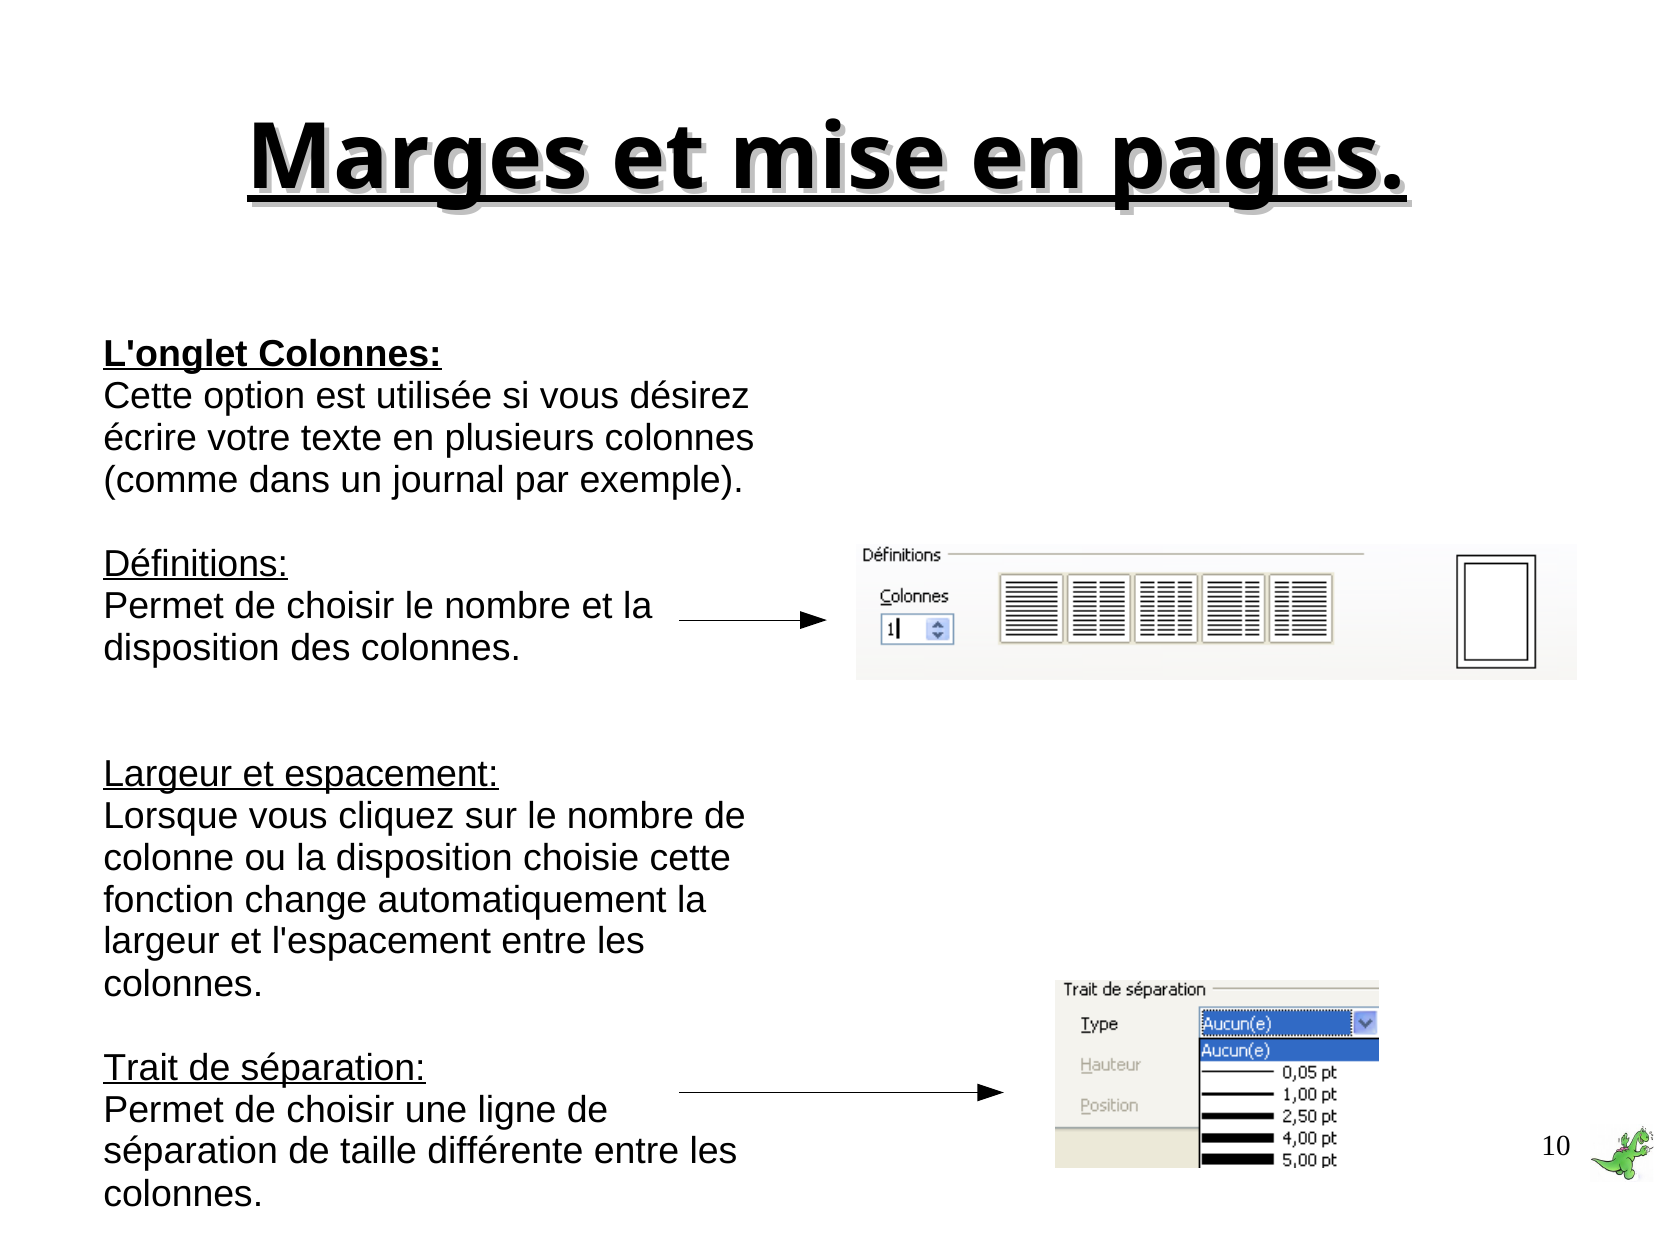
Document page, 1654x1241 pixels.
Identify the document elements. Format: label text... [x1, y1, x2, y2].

text_box L'onglet Colonnes: Cette option est utilisée si vous désirez écrire votre texte en plusieurs colonnes (comme dans un journal par exemple). Définitions: Permet de choisir le nombre et la disposition des colonnes. Largeur et espacement: Lorsque vous cliquez sur le nombre de colonne ou la disposition choisie cette fonction change automatiquement la largeur et l'espacement entre les colonnes. Trait de séparation: Permet de choisir une ligne de séparation de taille différente entre les colonnes. [88, 324, 798, 1224]
picture [856, 544, 1577, 680]
title Marges et mise en pages. [82, 49, 1571, 257]
picture [1055, 980, 1379, 1168]
picture [1590, 1124, 1654, 1182]
